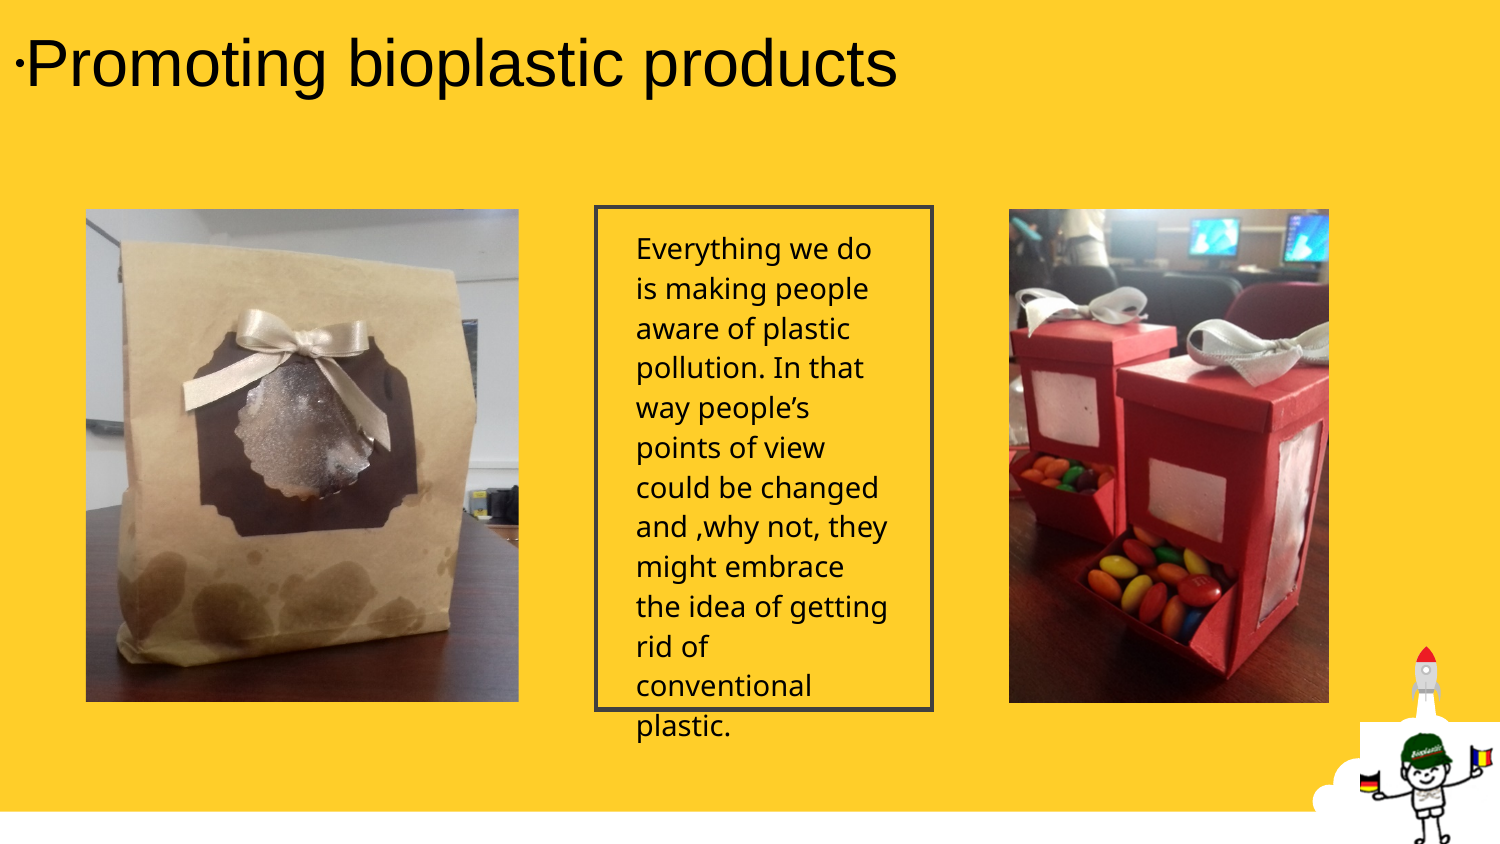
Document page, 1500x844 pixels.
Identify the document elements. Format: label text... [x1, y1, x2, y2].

text_box Everything we do is making people aware of plastic pollution. In that way people’s points of view could be changed and ,why not, they might embrace the idea of getting rid of conventional plastic. [621, 221, 908, 753]
picture [1009, 209, 1329, 703]
picture [85, 209, 519, 711]
picture [1360, 722, 1500, 844]
list Promoting bioplastic products [0, 18, 1500, 114]
text_box [596, 207, 933, 710]
